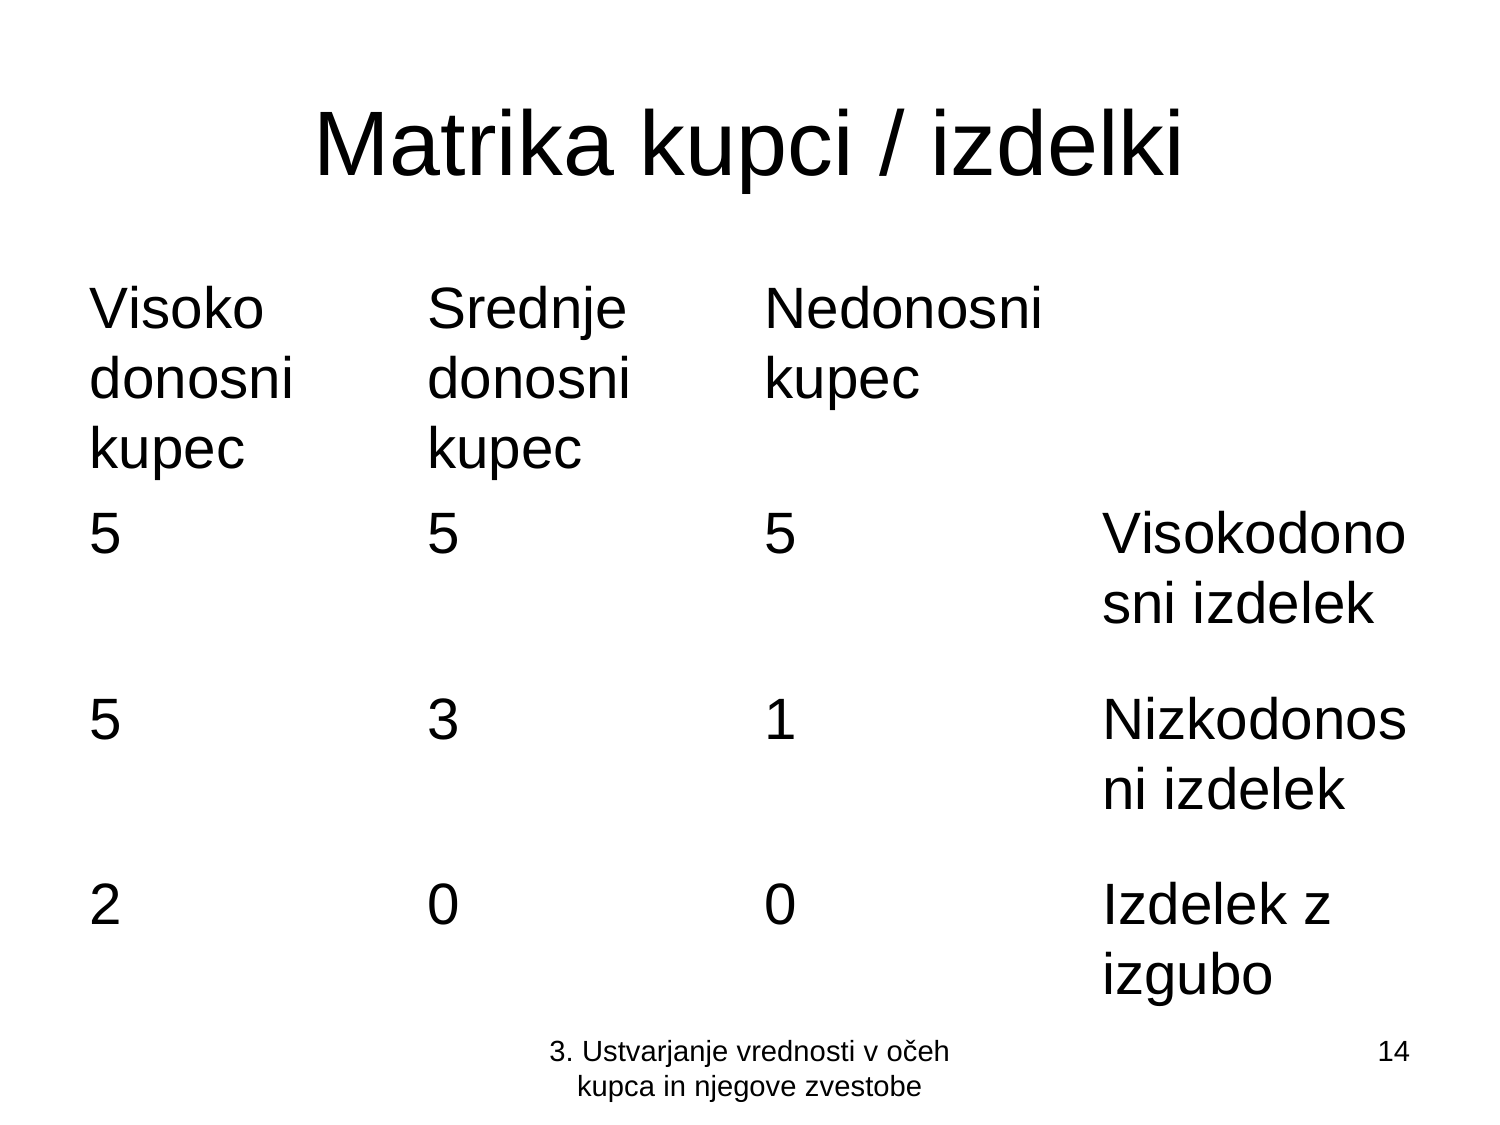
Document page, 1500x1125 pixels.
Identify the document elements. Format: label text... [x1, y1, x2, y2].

table_cell 0 [413, 859, 750, 1044]
table_cell 0 [750, 859, 1088, 1044]
table_cell 5 [75, 673, 413, 859]
title Matrika kupci / izdelki [75, 45, 1426, 233]
text_box <number> [1074, 1024, 1426, 1103]
table_cell 1 [750, 673, 1088, 859]
table_cell 3 [413, 673, 750, 859]
table_cell 5 [75, 488, 413, 673]
table_header Nedonosni kupec [750, 262, 1088, 488]
table_cell Izdelek z izgubo [1088, 859, 1425, 1044]
table_cell 2 [75, 859, 413, 1044]
table_header [1088, 262, 1425, 488]
table_cell Visokodonosni izdelek [1088, 488, 1425, 673]
text_box 3. Ustvarjanje vrednosti v očeh kupca in njegove zvestobe [512, 1044, 988, 1103]
table_cell 5 [413, 488, 750, 673]
table_cell Nizkodonosni izdelek [1088, 673, 1425, 859]
table_cell 5 [750, 488, 1088, 673]
table_header Srednje donosni kupec [413, 262, 750, 488]
table_header Visoko donosni kupec [75, 262, 413, 488]
